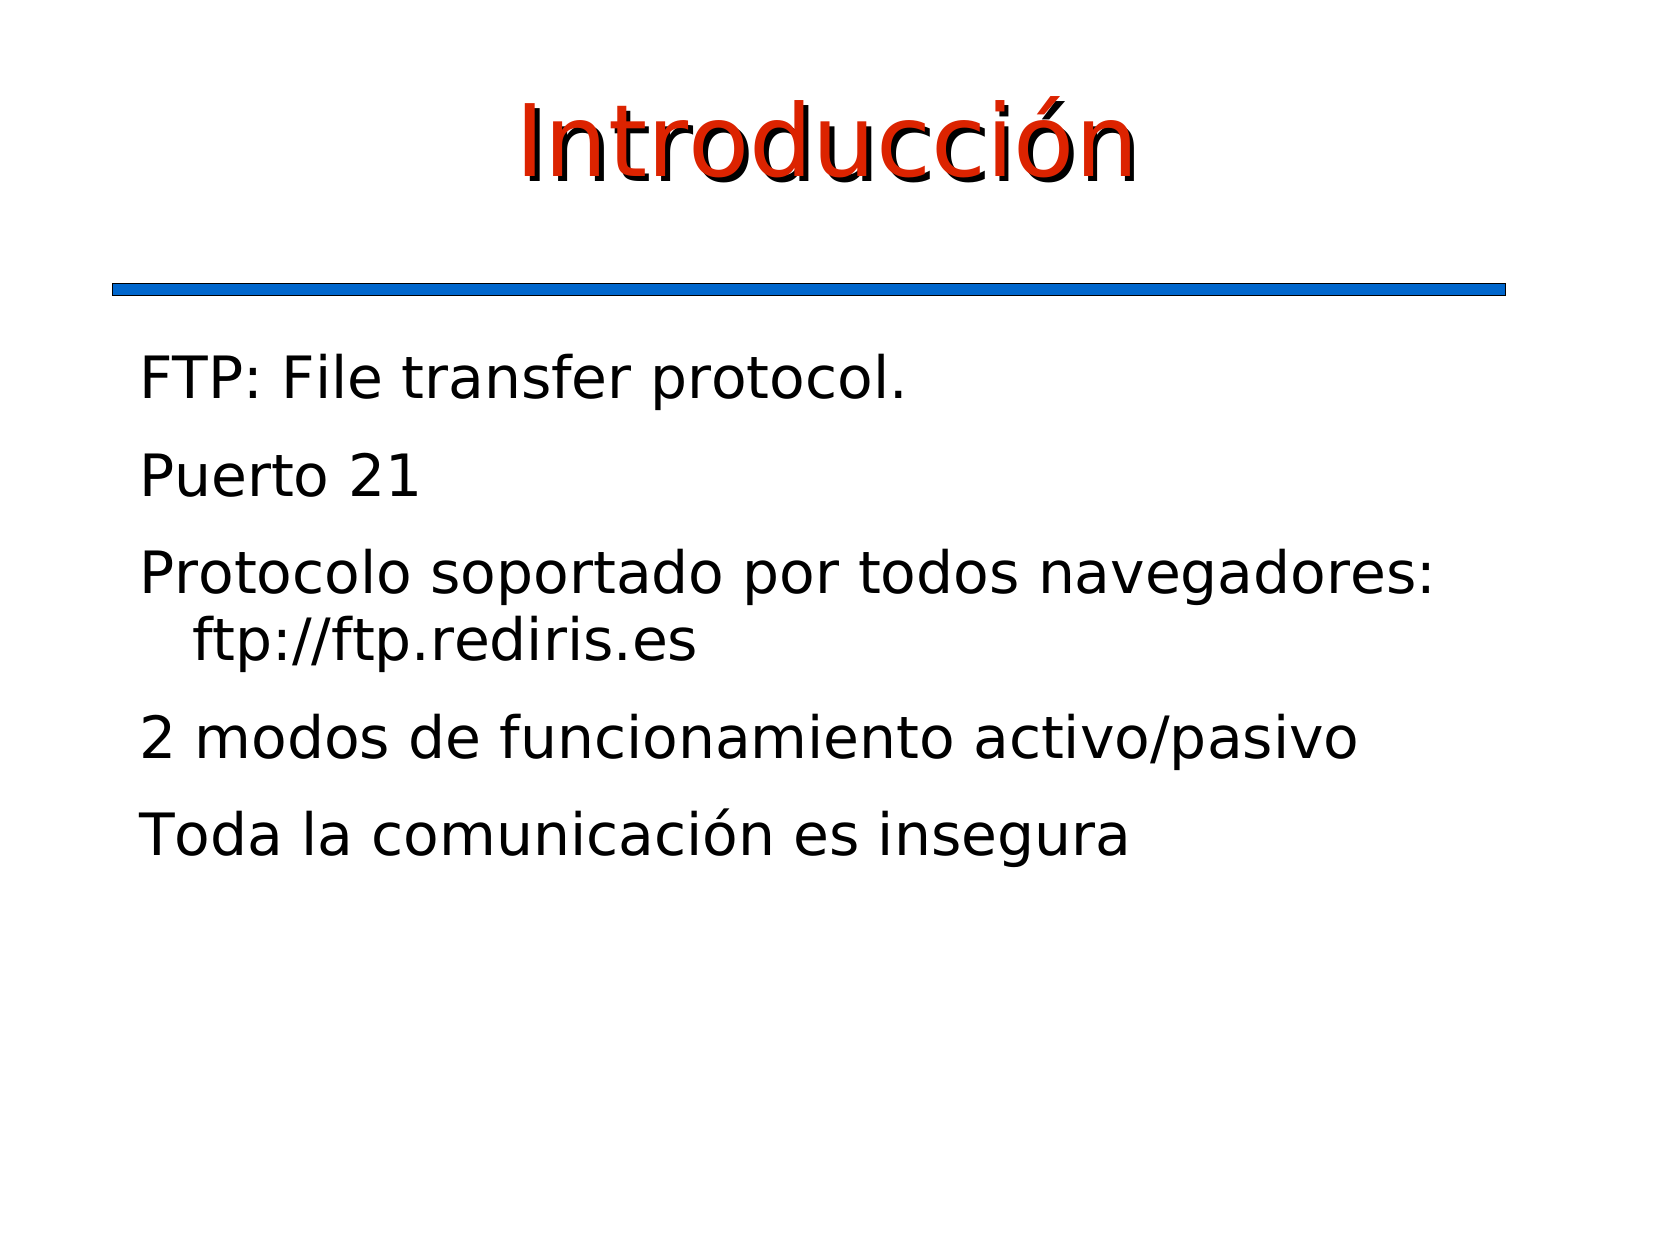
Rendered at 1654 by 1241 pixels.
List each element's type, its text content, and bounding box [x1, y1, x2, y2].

title Introducción [121, 37, 1534, 246]
list FTP: File transfer protocol. Puerto 21 Protocolo soportado por todos navegadores: ftp://ftp.rediris.es 2 modos de funcionamiento activo/pasivo Toda la comunicación es insegura [121, 344, 1534, 1127]
